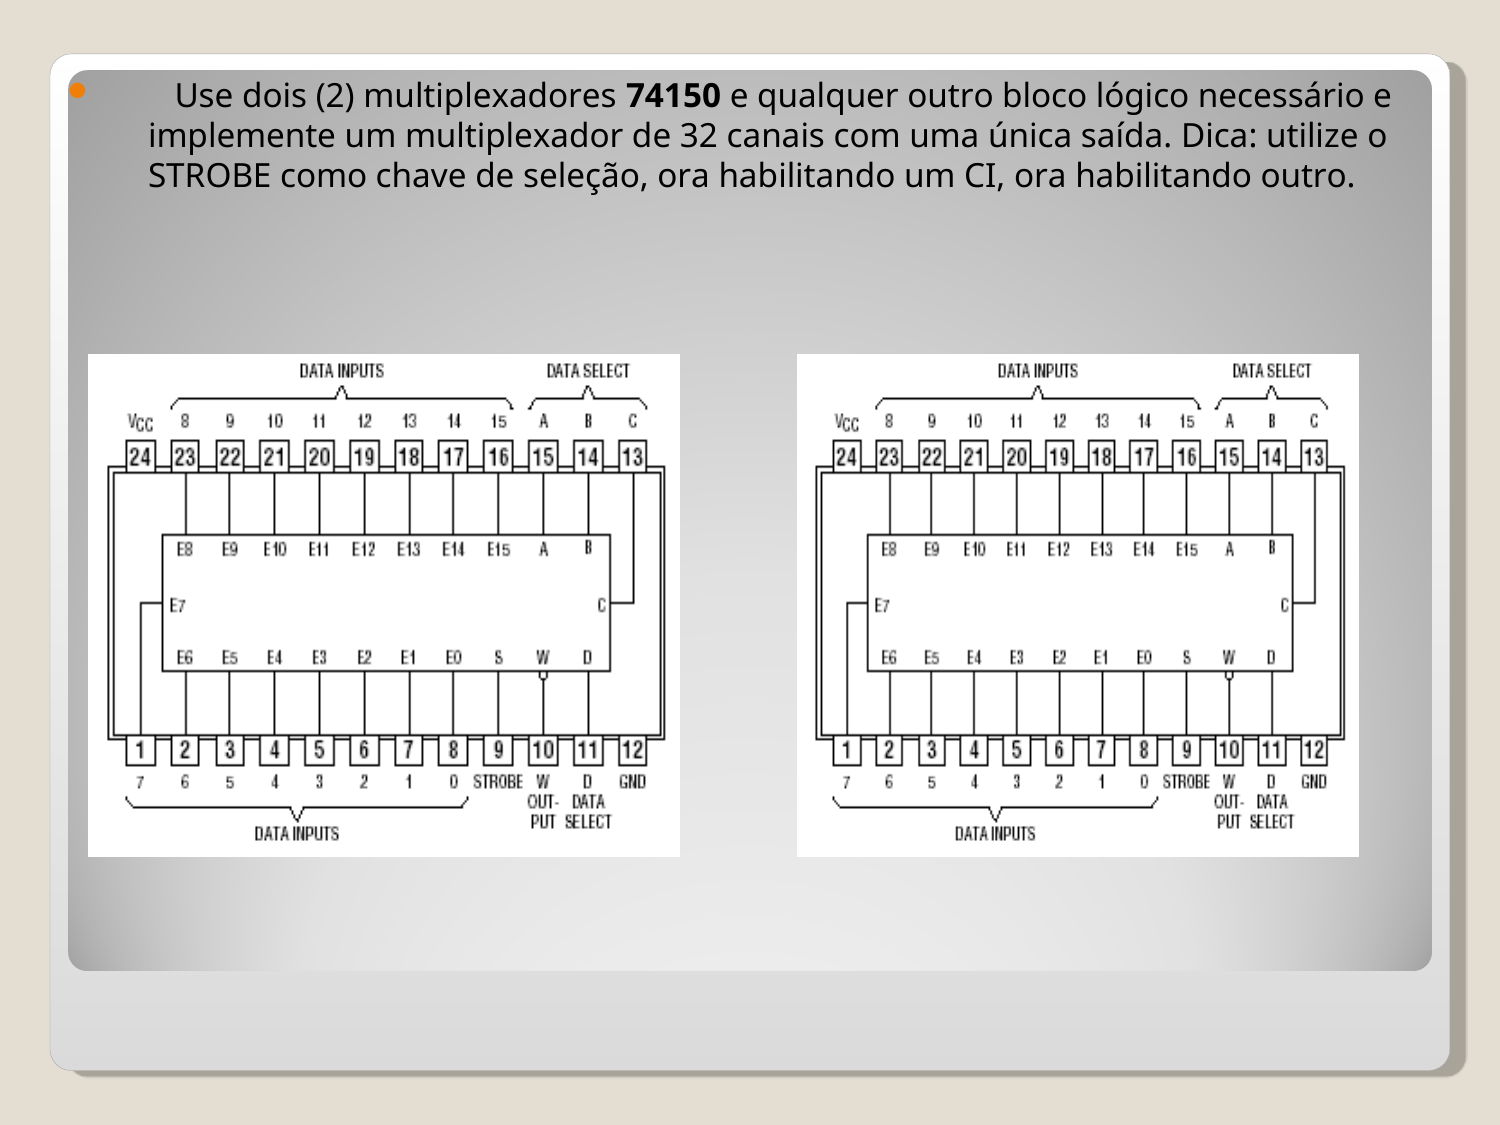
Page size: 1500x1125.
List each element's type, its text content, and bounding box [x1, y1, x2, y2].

picture [67, 282, 1433, 972]
text_box Use dois (2) multiplexadores 74150 e qualquer outro bloco lógico necessário e implemente um multiplexador de 32 canais com uma única saída. Dica: utilize o STROBE como chave de seleção, ora habilitando um CI, ora habilitando outro. [0, 59, 1446, 282]
